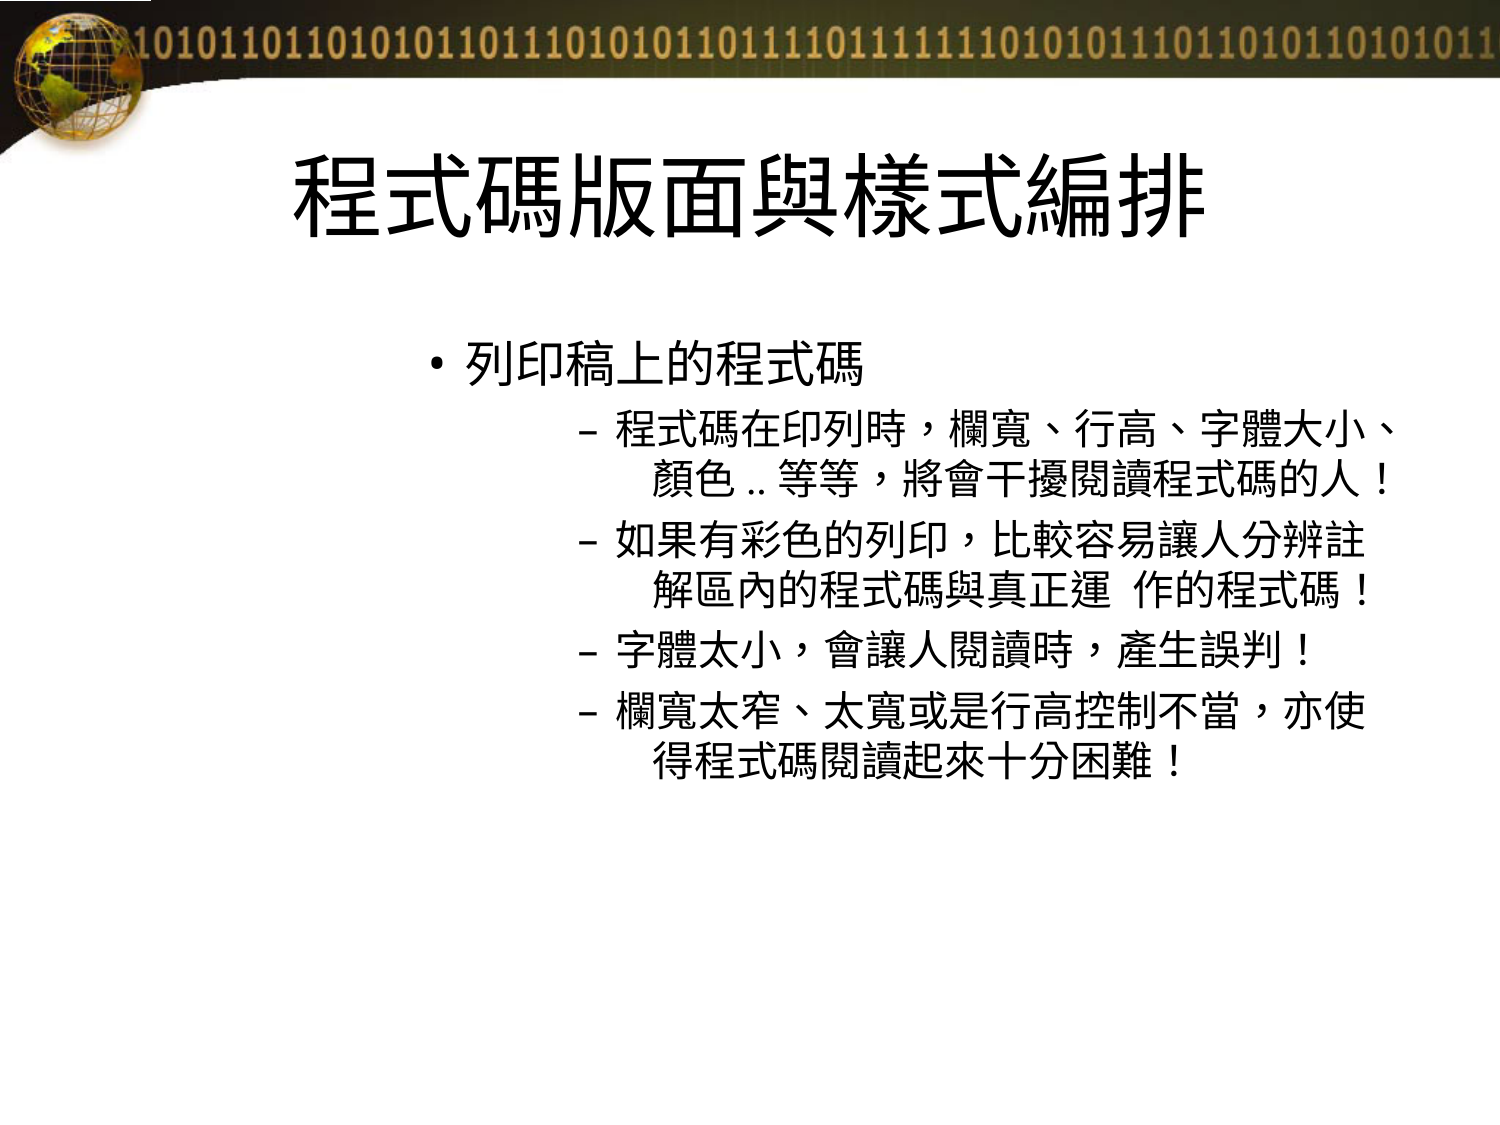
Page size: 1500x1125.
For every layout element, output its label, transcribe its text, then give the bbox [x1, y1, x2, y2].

list 列印稿上的程式碼 程式碼在印列時，欄寬、行高、字體大小、顏色..等等，將會干擾閱讀程式碼的人！ 如果有彩色的列印，比較容易讓人分辨註解區內的程式碼與真正運 作的程式碼！ 字體太小，會讓人閱讀時，產生誤判！ 欄寬太窄、太寬或是行高控制不當，亦使得程式碼閱讀起來十分困難！ [112, 324, 1388, 1000]
title 程式碼版面與樣式編排 [112, 99, 1388, 288]
